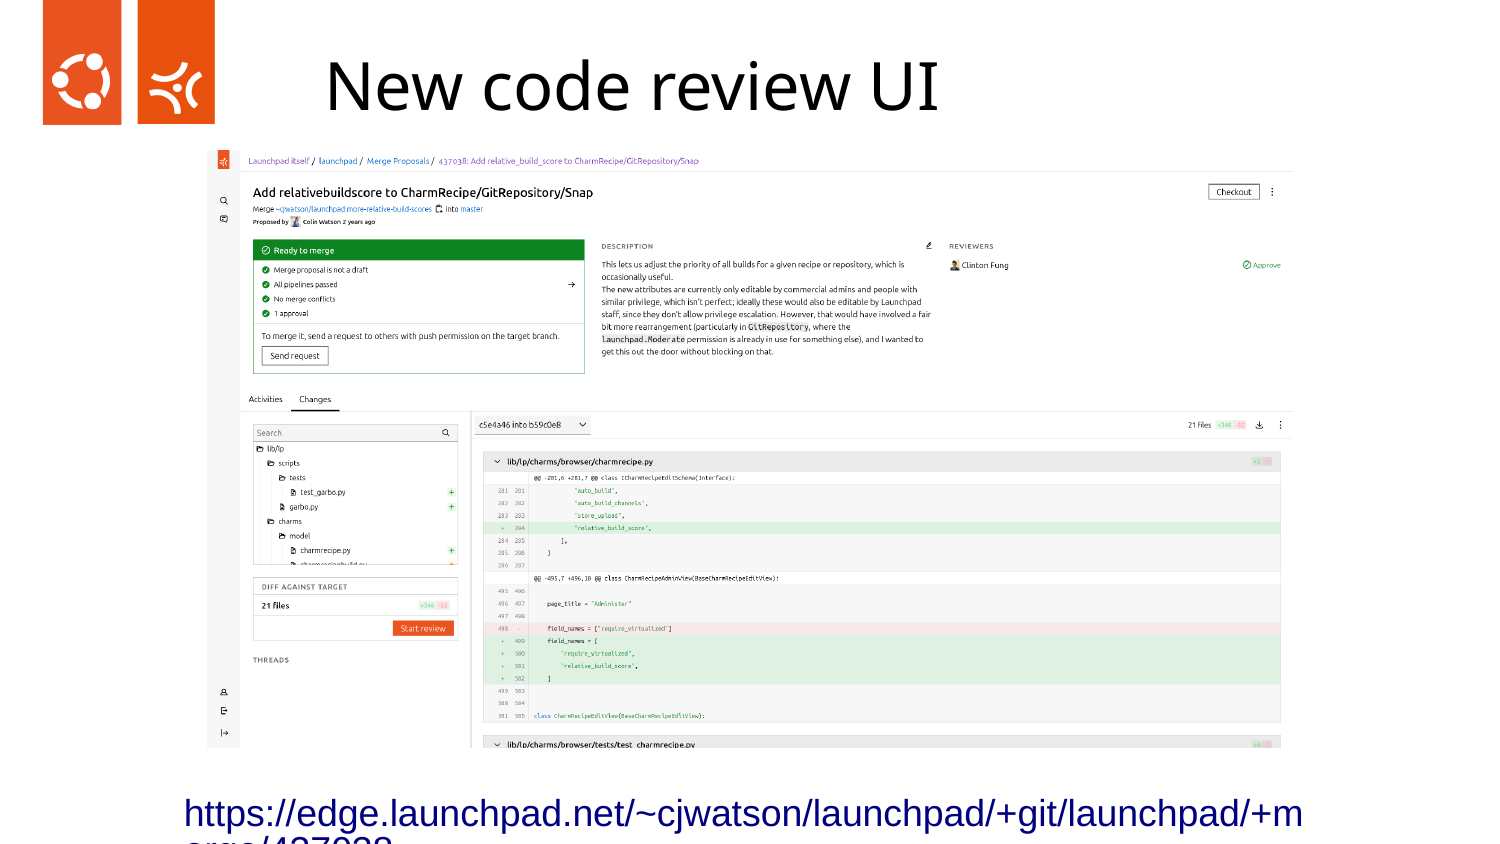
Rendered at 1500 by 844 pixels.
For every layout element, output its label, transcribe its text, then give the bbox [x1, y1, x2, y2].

picture [207, 150, 1293, 748]
text_box https://edge.launchpad.net/~cjwatson/launchpad/+git/launchpad/+merge/437038 [168, 773, 1332, 822]
picture [137, 0, 216, 124]
title New code review UI [324, 43, 1176, 126]
